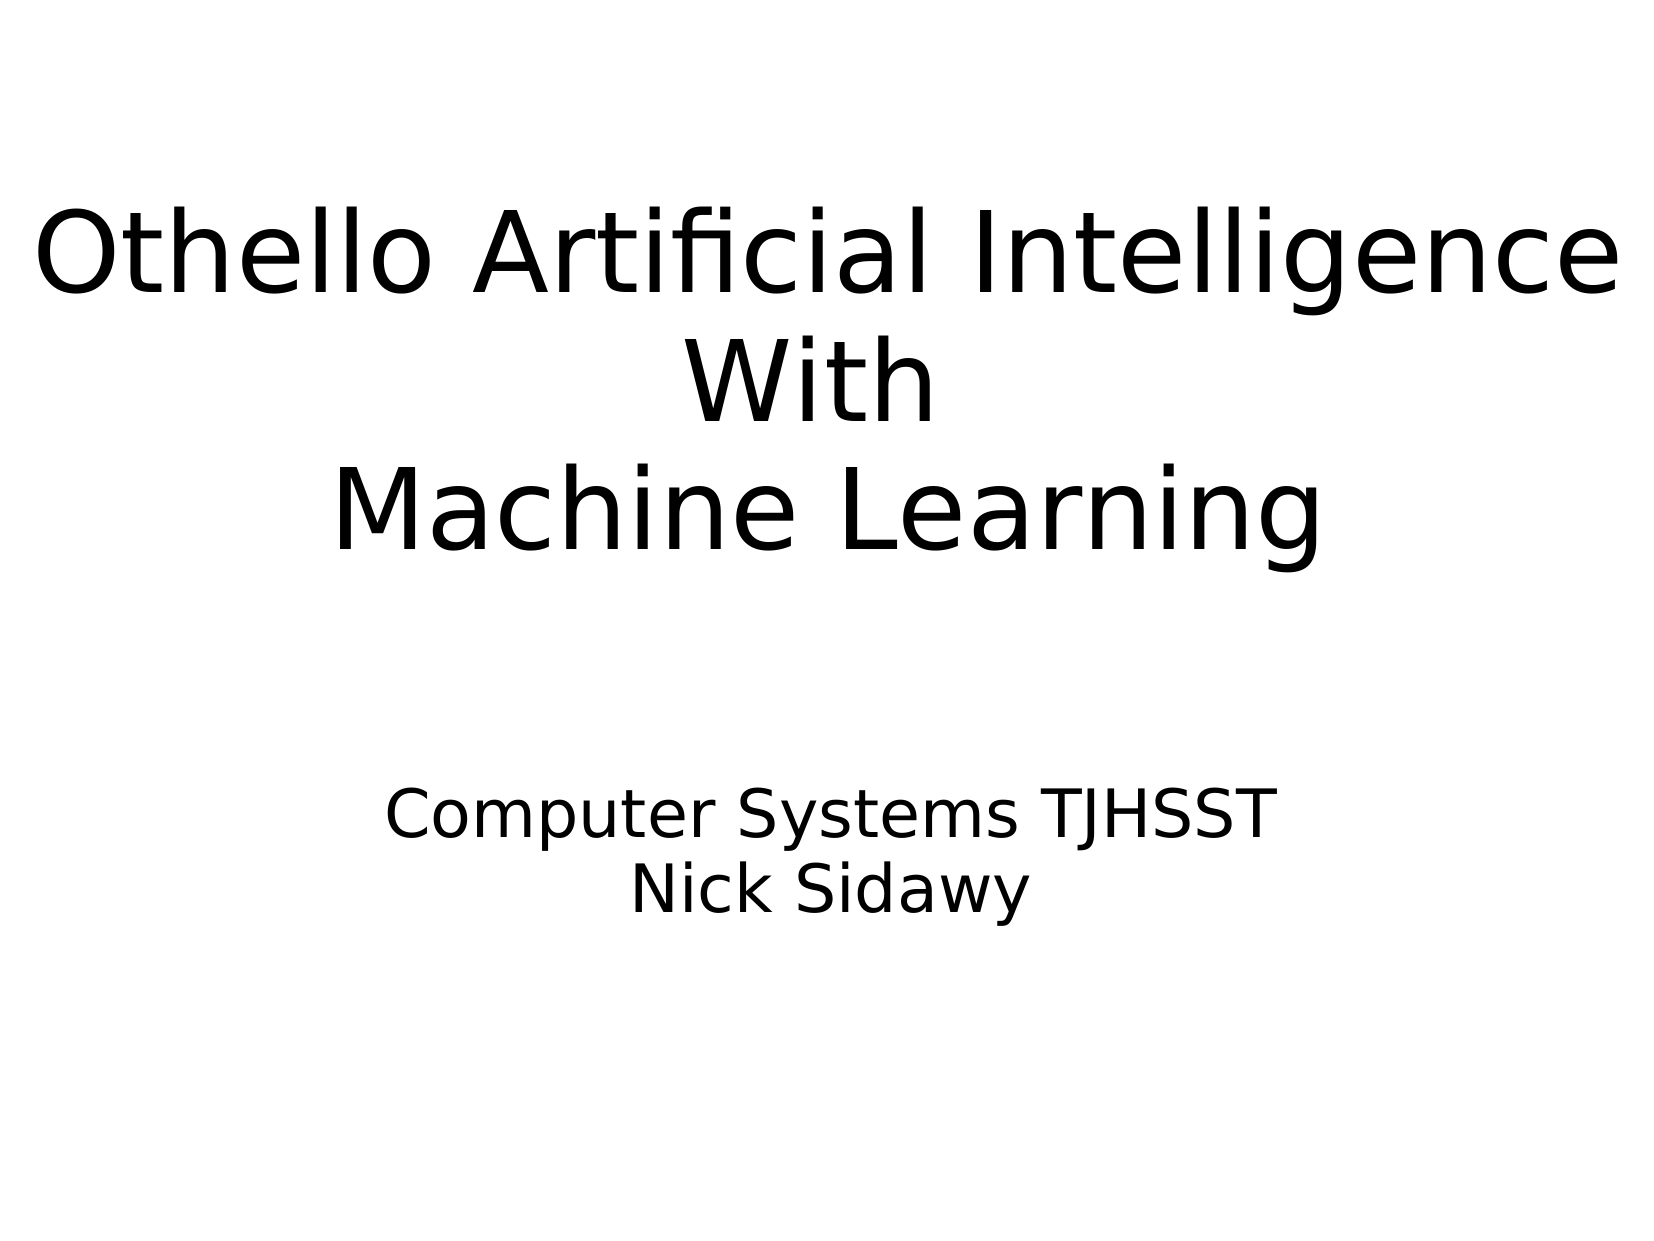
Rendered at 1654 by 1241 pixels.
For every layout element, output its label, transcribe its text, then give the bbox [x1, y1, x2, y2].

title Othello Artificial Intelligence With Machine Learning [3, 146, 1654, 751]
subtitle Computer Systems TJHSST Nick Sidawy [86, 450, 1576, 1241]
